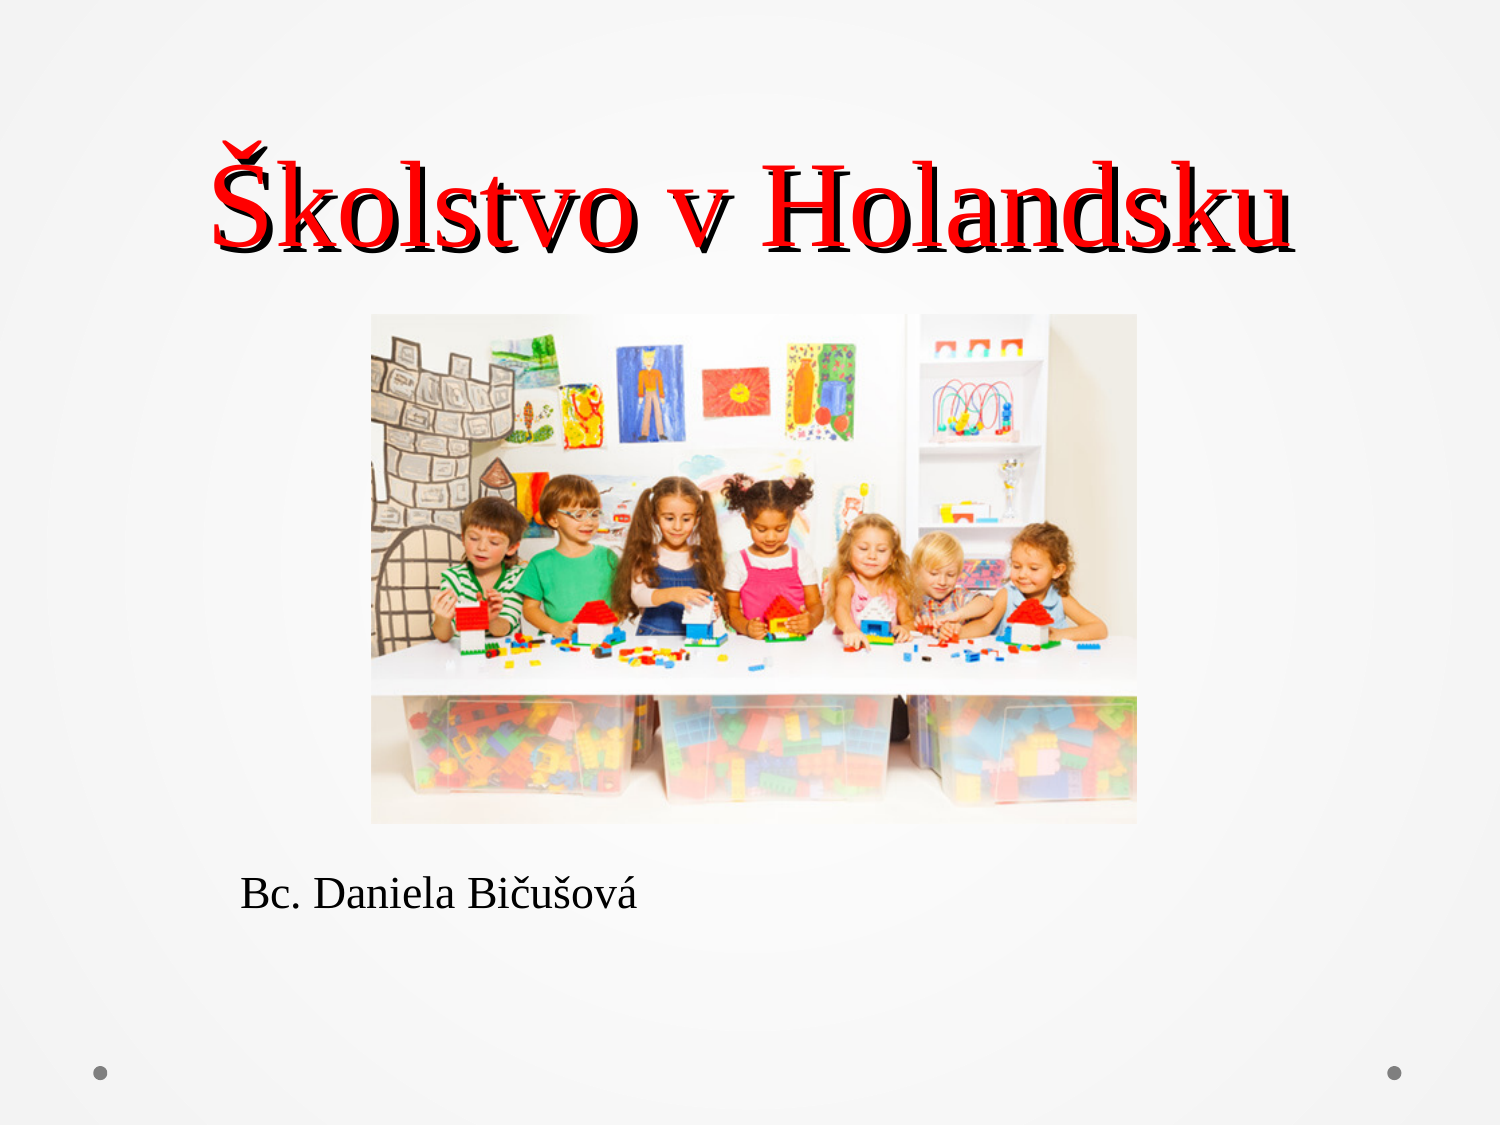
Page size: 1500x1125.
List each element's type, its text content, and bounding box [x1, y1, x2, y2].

subtitle Bc. Daniela Bičušová [225, 823, 1276, 926]
picture [371, 314, 1137, 824]
title Školstvo v Holandsku [112, 101, 1388, 279]
